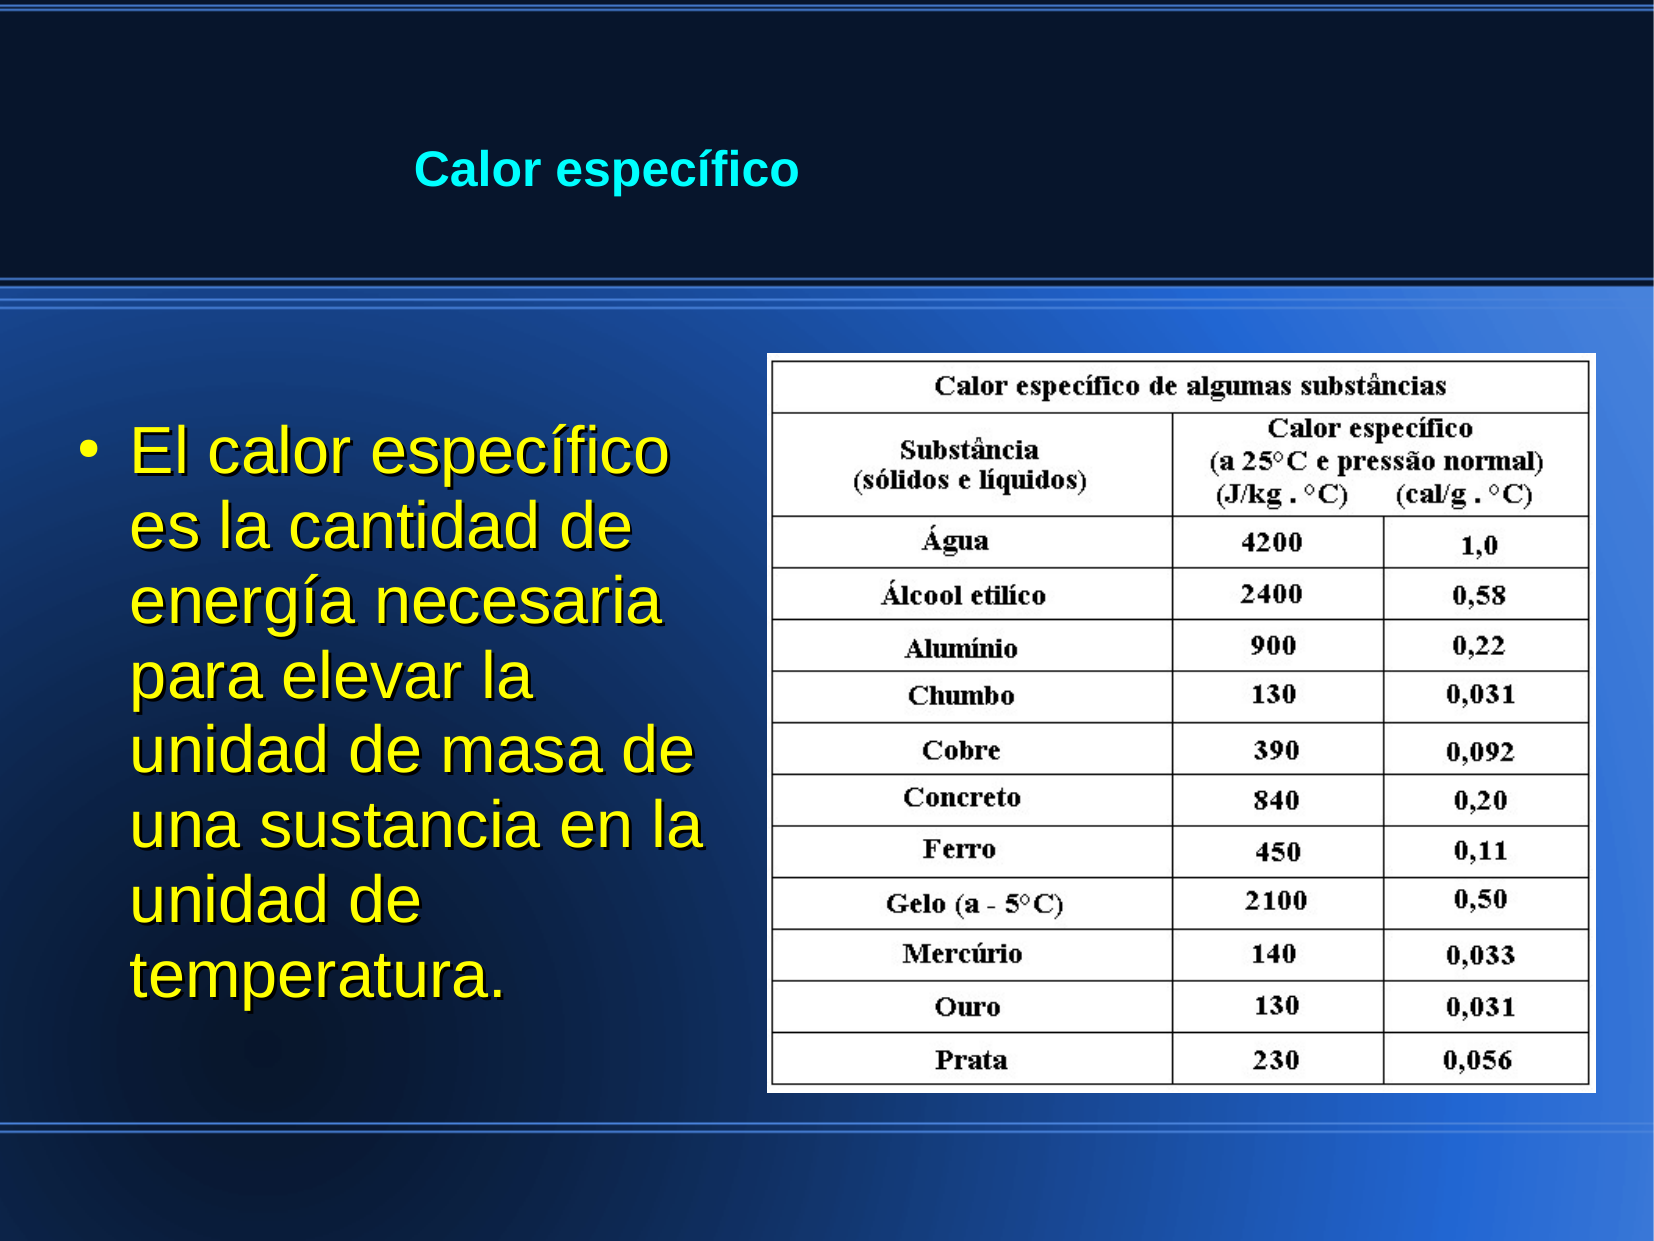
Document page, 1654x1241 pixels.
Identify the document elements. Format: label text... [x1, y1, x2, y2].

text_box El calor específico es la cantidad de energía necesaria para elevar la unidad de masa de una sustancia en la unidad de temperatura. [59, 413, 739, 1012]
picture [0, 0, 1654, 1241]
title Calor específico [32, 118, 1182, 220]
